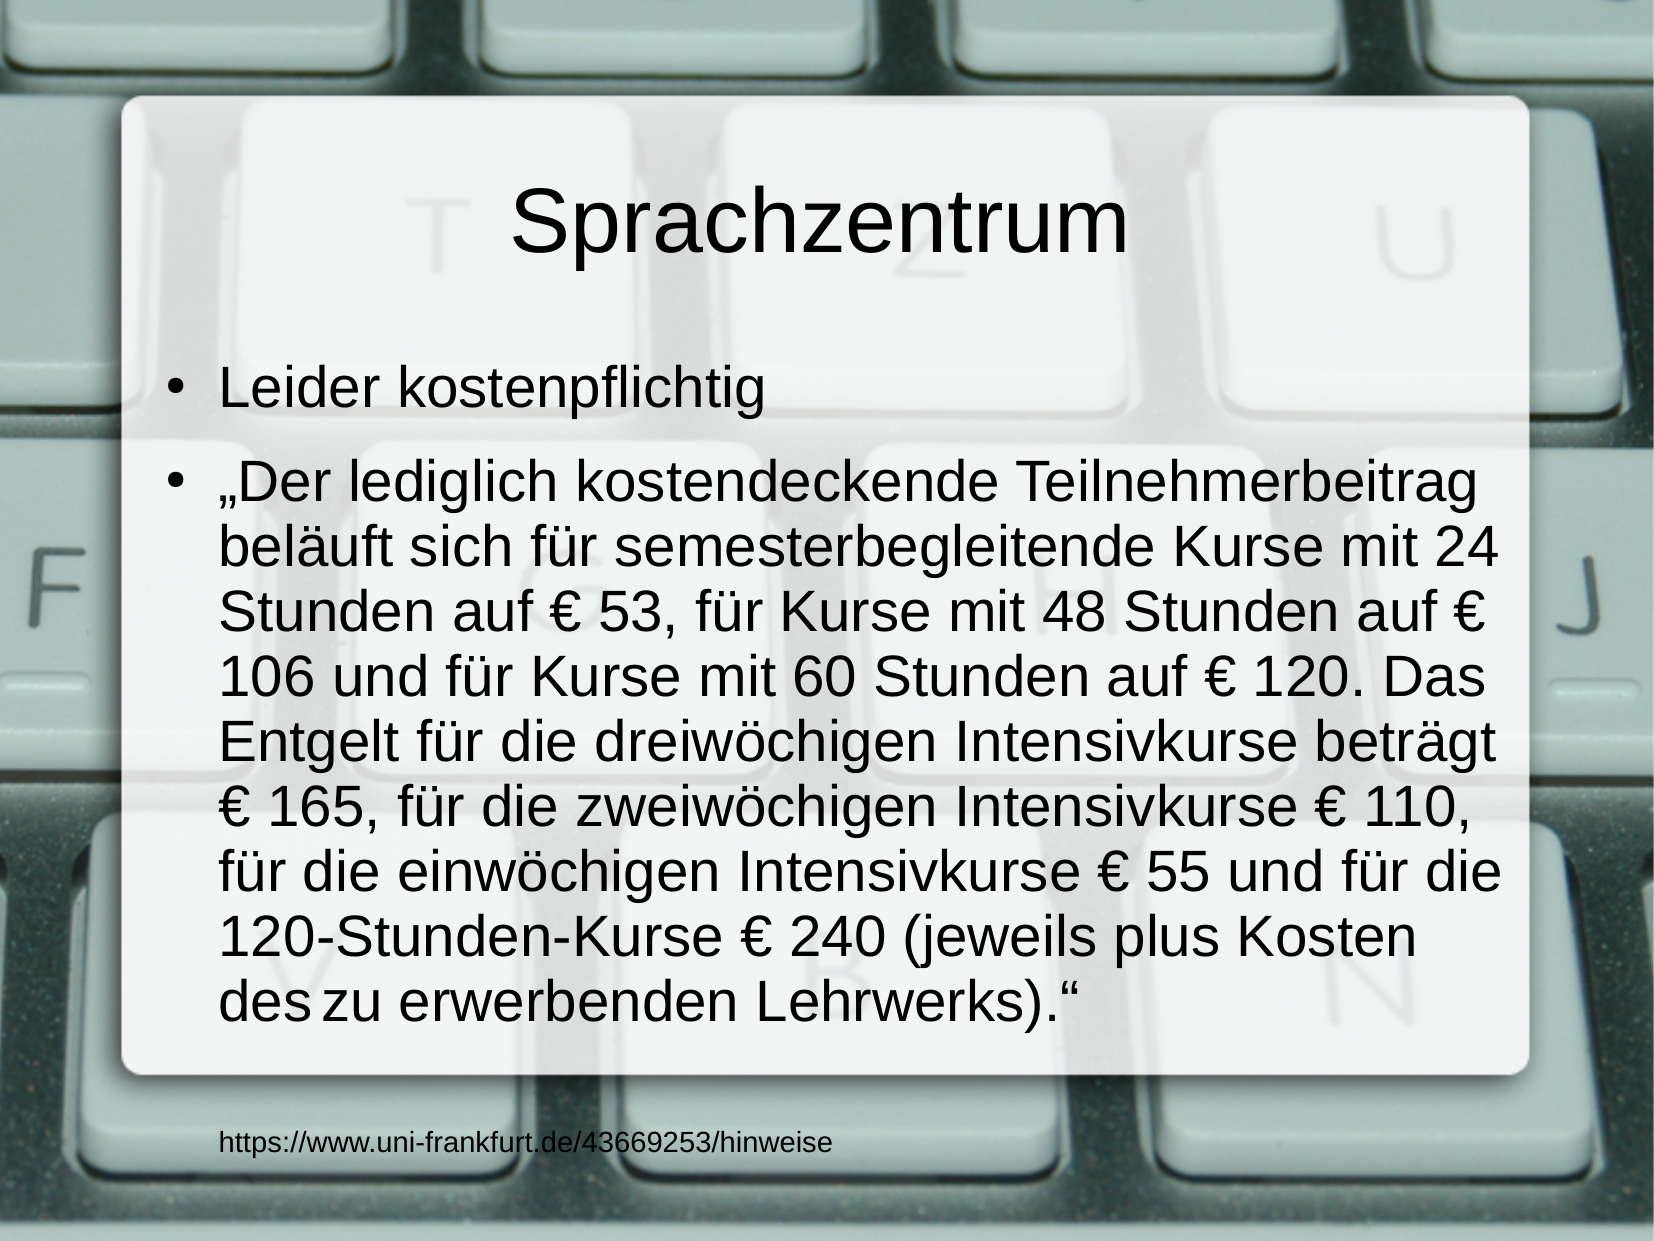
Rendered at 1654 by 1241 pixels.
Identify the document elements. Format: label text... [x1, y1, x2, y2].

list Leider kostenpflichtig „Der lediglich kostendeckende Teilnehmerbeitrag beläuft sich für semesterbegleitende Kurse mit 24 Stunden auf € 53, für Kurse mit 48 Stunden auf € 106 und für Kurse mit 60 Stunden auf € 120. Das Entgelt für die dreiwöchigen Intensivkurse beträgt € 165, für die zweiwöchigen Intensivkurse € 110, für die einwöchigen Intensivkurse € 55 und für die 120-Stunden-Kurse € 240 (jeweils plus Kosten des zu erwerbenden Lehrwerks).“ https://www.uni-frankfurt.de/43669253/hinweise [147, 354, 1506, 1157]
picture [0, 0, 1654, 1241]
title Sprachzentrum [135, 117, 1506, 325]
